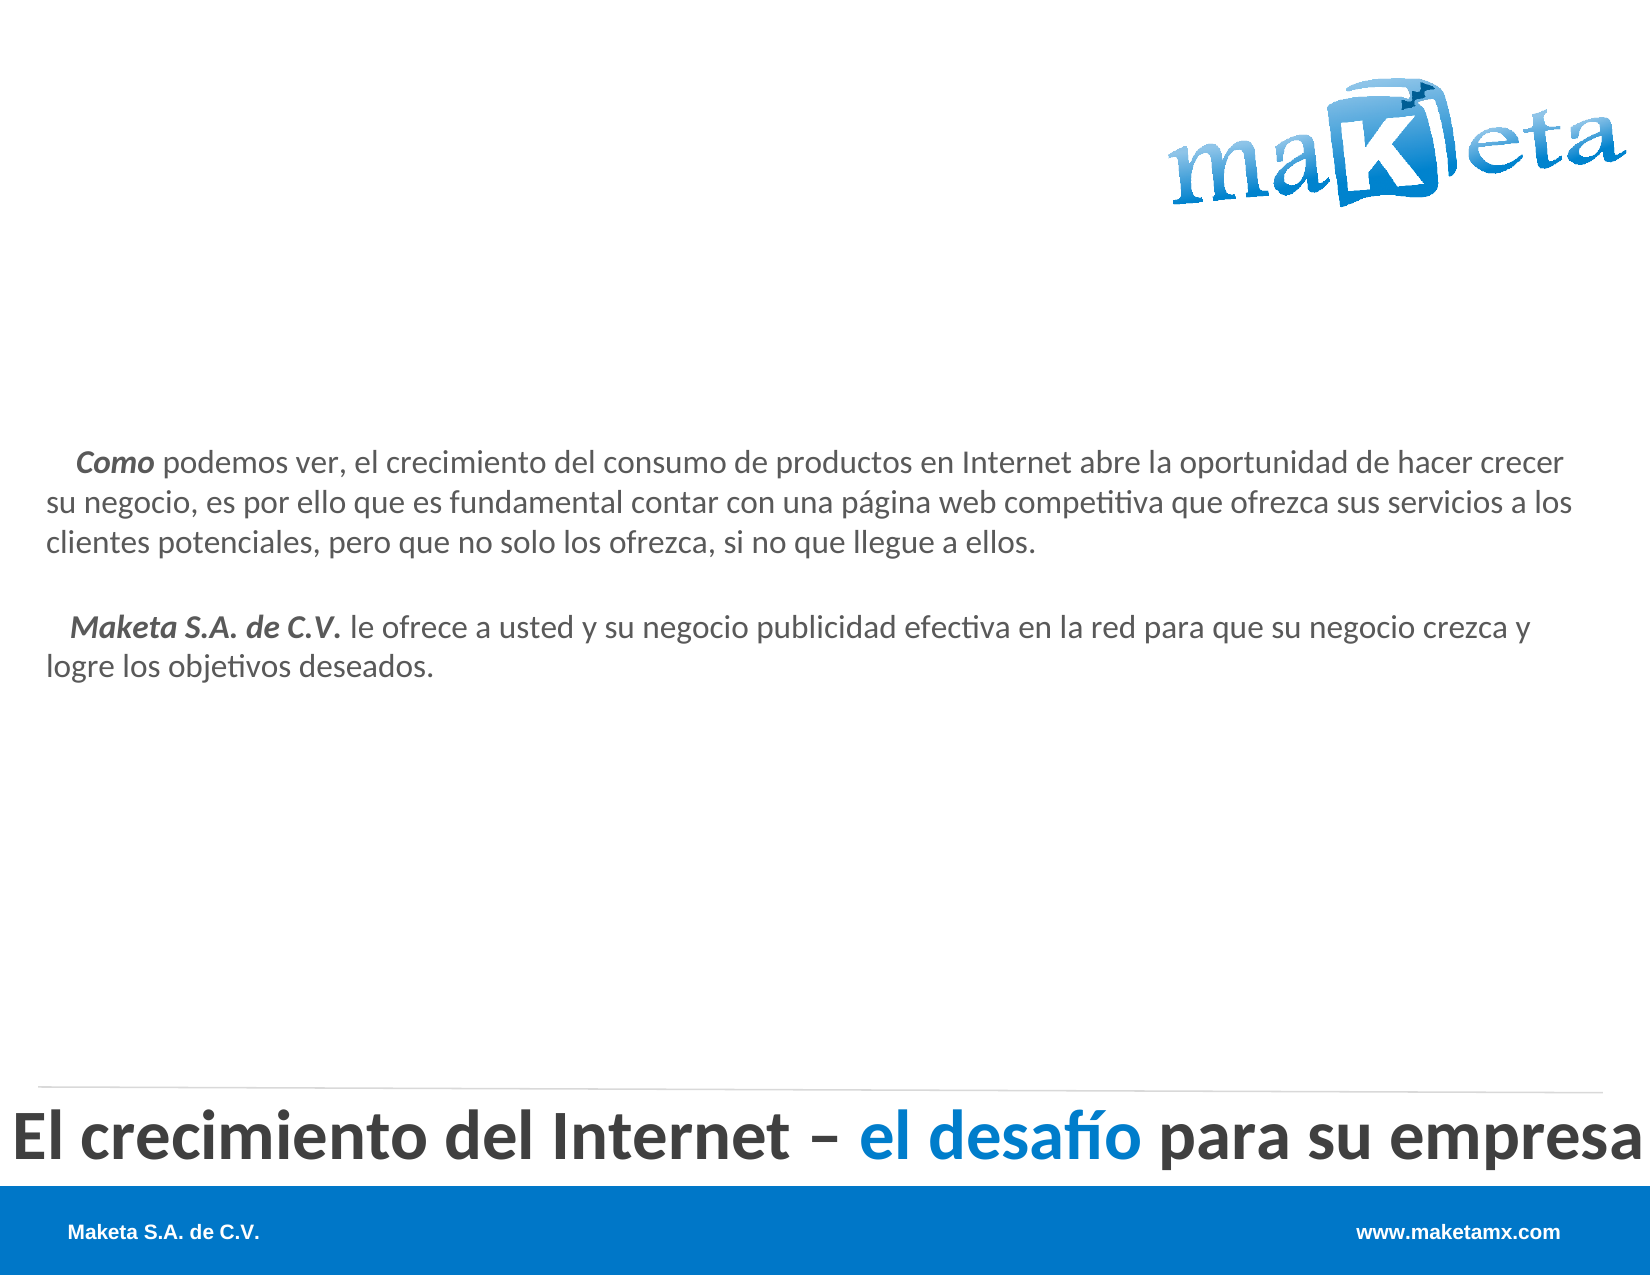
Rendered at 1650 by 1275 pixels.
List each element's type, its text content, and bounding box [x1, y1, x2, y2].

picture [0, 1186, 1650, 1275]
picture [1166, 65, 1627, 224]
text_box El crecimiento del Internet – el desafío para su empresa [0, 1080, 1650, 1181]
